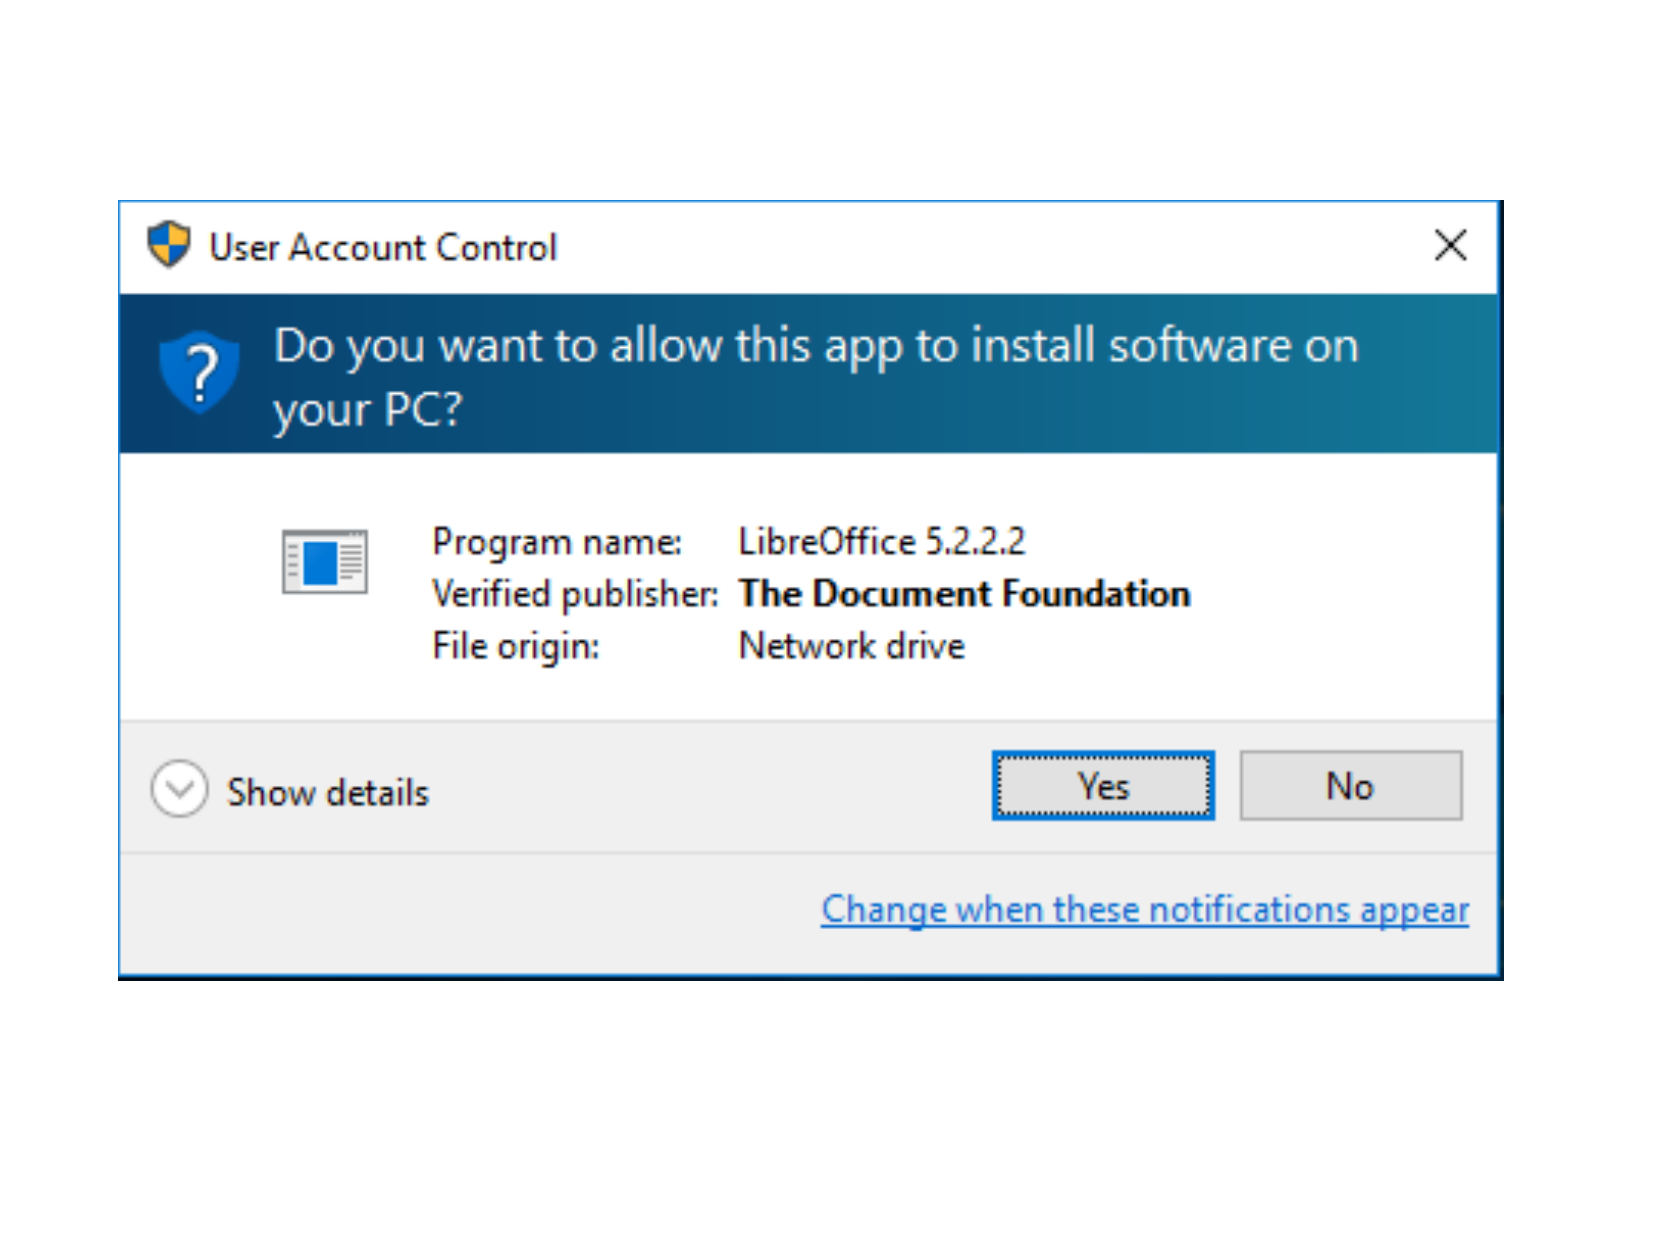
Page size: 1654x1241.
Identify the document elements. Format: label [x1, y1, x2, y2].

picture [118, 200, 1504, 981]
